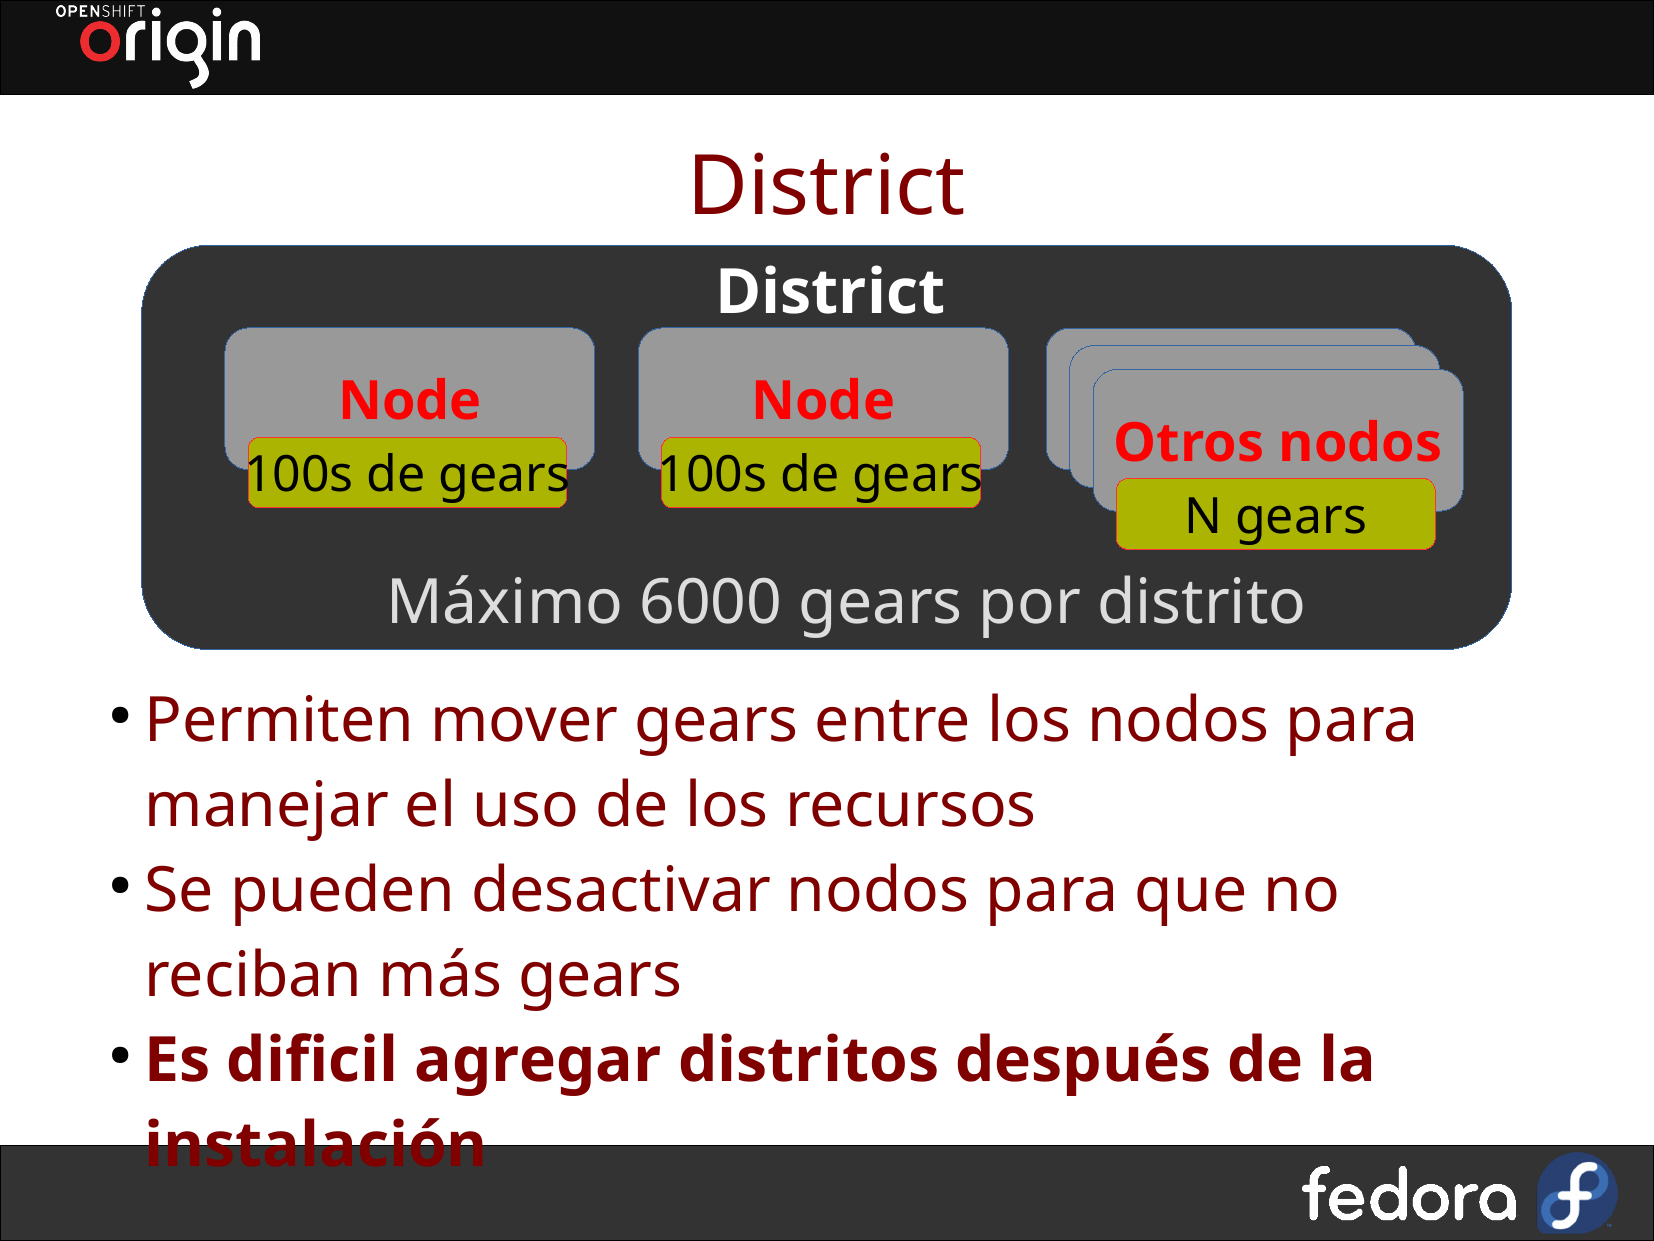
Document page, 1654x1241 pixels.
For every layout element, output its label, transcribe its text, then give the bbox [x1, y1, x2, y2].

title District [82, 78, 1571, 287]
text_box Permiten mover gears entre los nodos para manejar el uso de los recursos Se pueden desactivar nodos para que no reciban más gears Es dificil agregar distritos después de la instalación [94, 667, 1536, 1119]
text_box N gears [1116, 478, 1436, 550]
text_box Máximo 6000 gears por distrito [371, 549, 1283, 637]
text_box 100s de gears [661, 437, 981, 508]
text_box 100s de gears [248, 437, 567, 508]
text_box Node [638, 327, 1009, 470]
text_box Otros nodos [1093, 369, 1464, 512]
picture [56, 5, 260, 89]
text_box Node [224, 327, 595, 470]
text_box [141, 245, 1512, 650]
picture [1299, 1151, 1619, 1235]
text_box District [700, 239, 953, 327]
